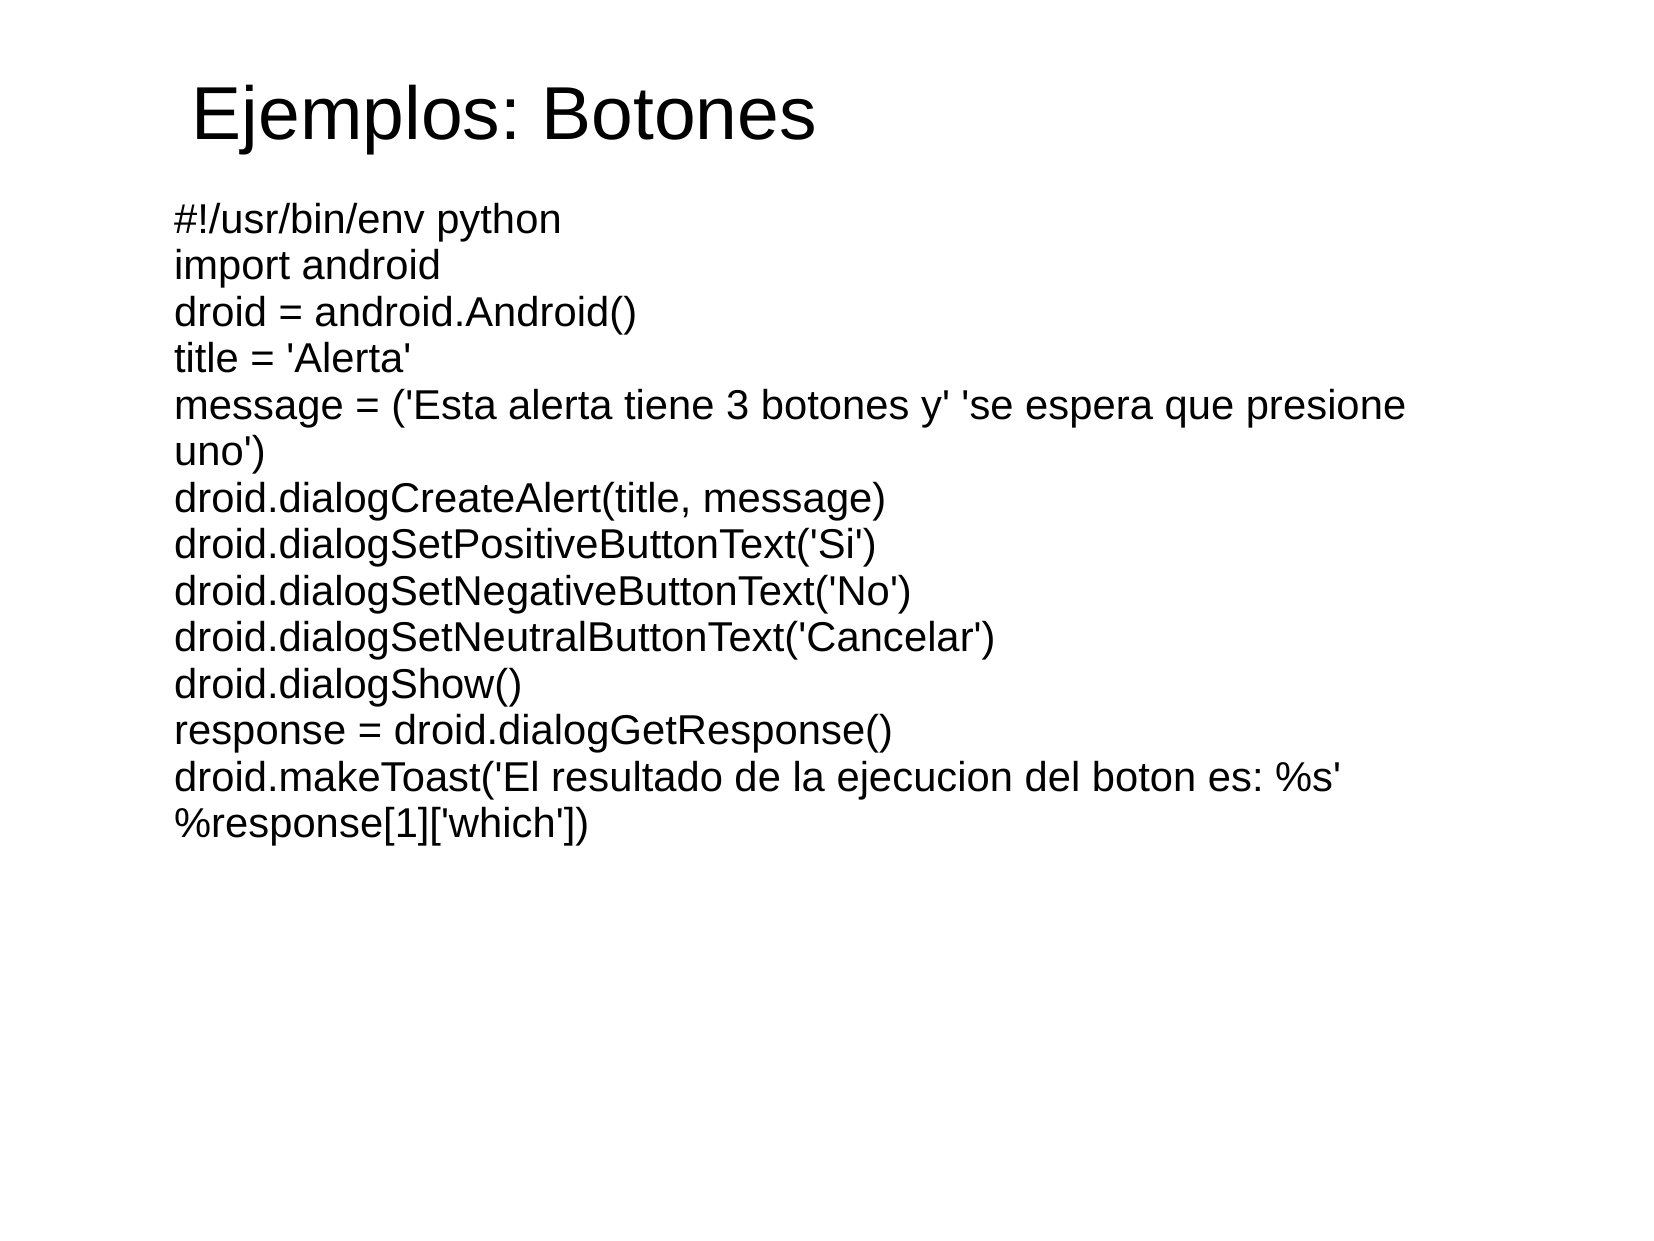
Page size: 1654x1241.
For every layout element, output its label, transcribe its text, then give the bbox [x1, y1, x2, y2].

text_box #!/usr/bin/env python import android droid = android.Android() title = 'Alerta' message = ('Esta alerta tiene 3 botones y' 'se espera que presione uno') droid.dialogCreateAlert(title, message) droid.dialogSetPositiveButtonText('Si') droid.dialogSetNegativeButtonText('No') droid.dialogSetNeutralButtonText('Cancelar') droid.dialogShow() response = droid.dialogGetResponse() droid.makeToast('El resultado de la ejecucion del boton es: %s' %response[1]['which']) [159, 188, 1518, 854]
text_box Ejemplos: Botones [177, 64, 1536, 163]
